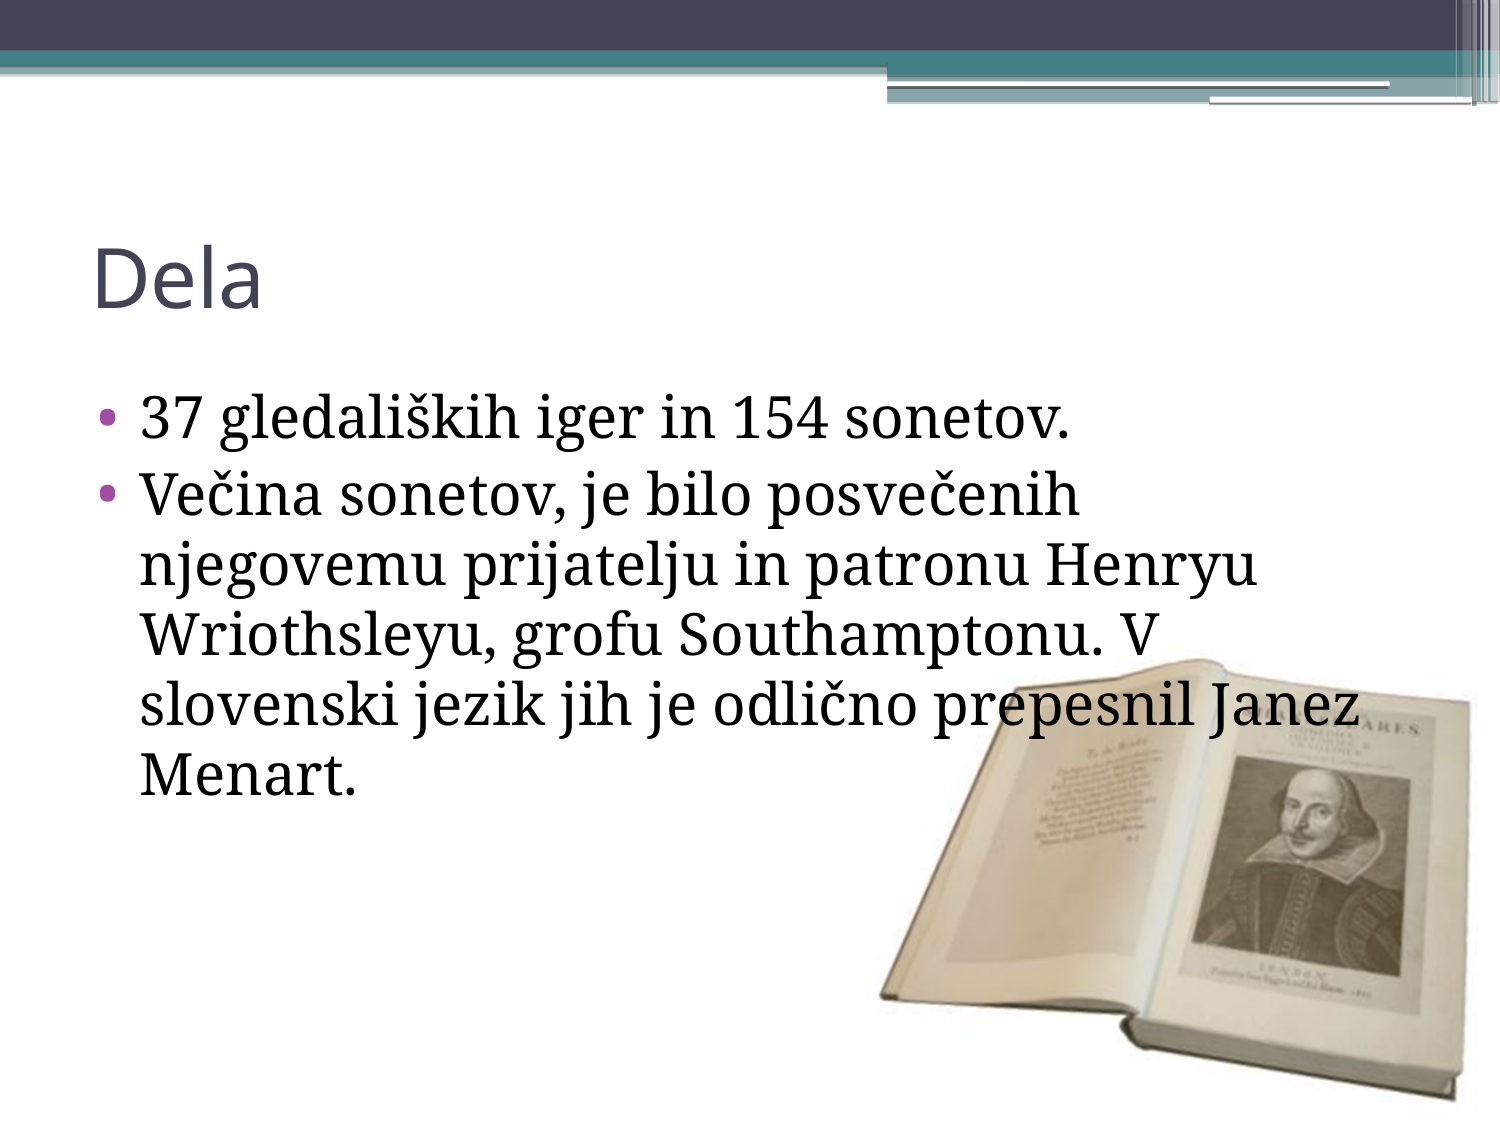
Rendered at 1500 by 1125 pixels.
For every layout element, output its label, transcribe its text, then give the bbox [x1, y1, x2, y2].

list 37 gledaliških iger in 154 sonetov. Večina sonetov, je bilo posvečenih njegovemu prijatelju in patronu Henryu Wriothsleyu, grofu Southamptonu. V slovenski jezik jih je odlično prepesnil Janez Menart. [64, 373, 1415, 1083]
picture [809, 646, 1487, 1121]
title Dela [75, 187, 1425, 363]
